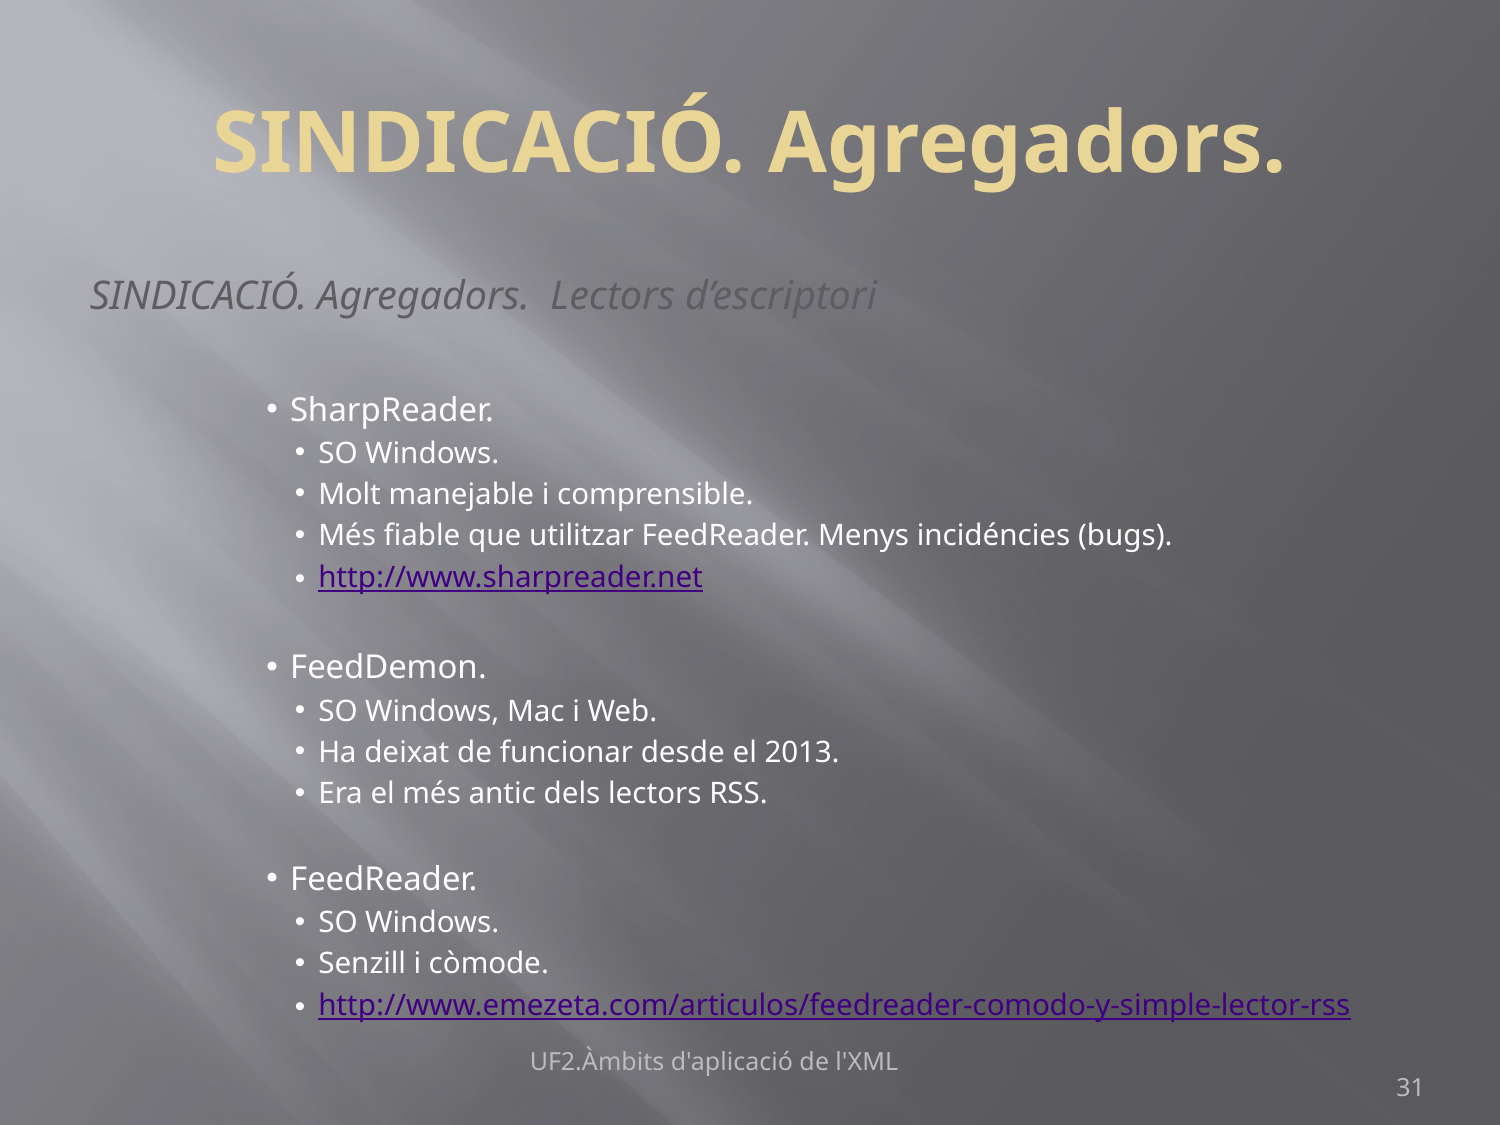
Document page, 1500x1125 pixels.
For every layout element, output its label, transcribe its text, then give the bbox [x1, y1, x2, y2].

footer UF2.Àmbits d'aplicació de l'XML [512, 1052, 988, 1113]
title SINDICACIÓ. Agregadors. [75, 45, 1425, 233]
picture [0, 0, 1500, 1125]
list SINDICACIÓ. Agregadors. Lectors d’escriptori SharpReader. SO Windows. Molt manejable i comprensible. Més fiable que utilitzar FeedReader. Menys incidéncies (bugs). http://www.sharpreader.net FeedDemon. SO Windows, Mac i Web. Ha deixat de funcionar desde el 2013. Era el més antic dels lectors RSS. FeedReader. SO Windows. Senzill i còmode. http://www.emezeta.com/articulos/feedreader-comodo-y-simple-lector-rss [75, 262, 1425, 1035]
slide_number <número> [1299, 1052, 1425, 1113]
